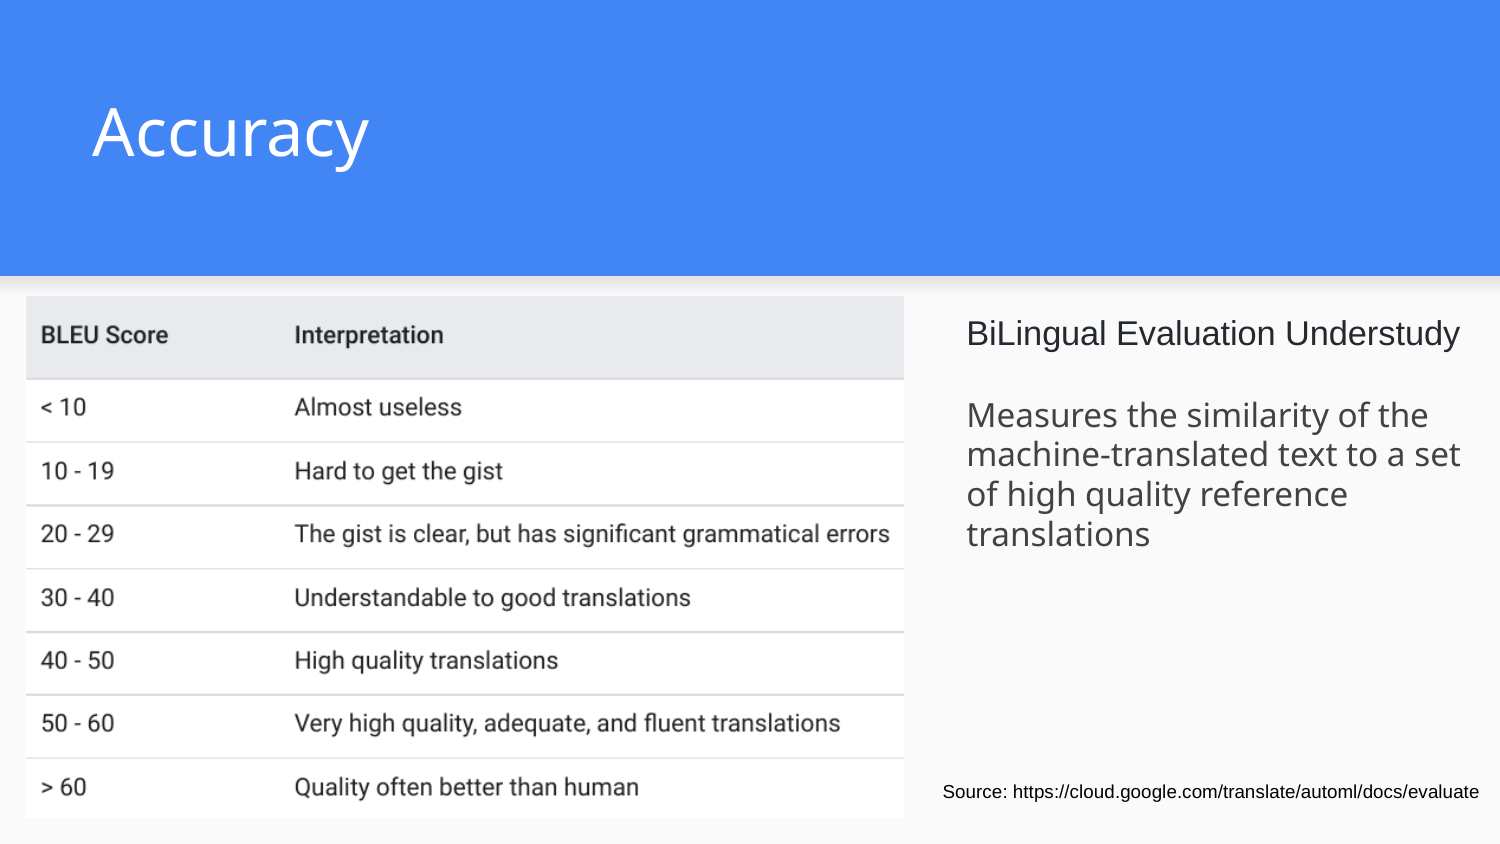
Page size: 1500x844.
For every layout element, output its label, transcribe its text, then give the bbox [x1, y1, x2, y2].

text_box Source: https://cloud.google.com/translate/automl/docs/evaluate [927, 764, 1500, 818]
title Accuracy [77, 58, 1427, 185]
picture [25, 296, 904, 818]
text_box BiLingual Evaluation Understudy [951, 296, 1500, 368]
text_box Measures the similarity of the machine-translated text to a set of high quality reference translations [951, 378, 1480, 569]
